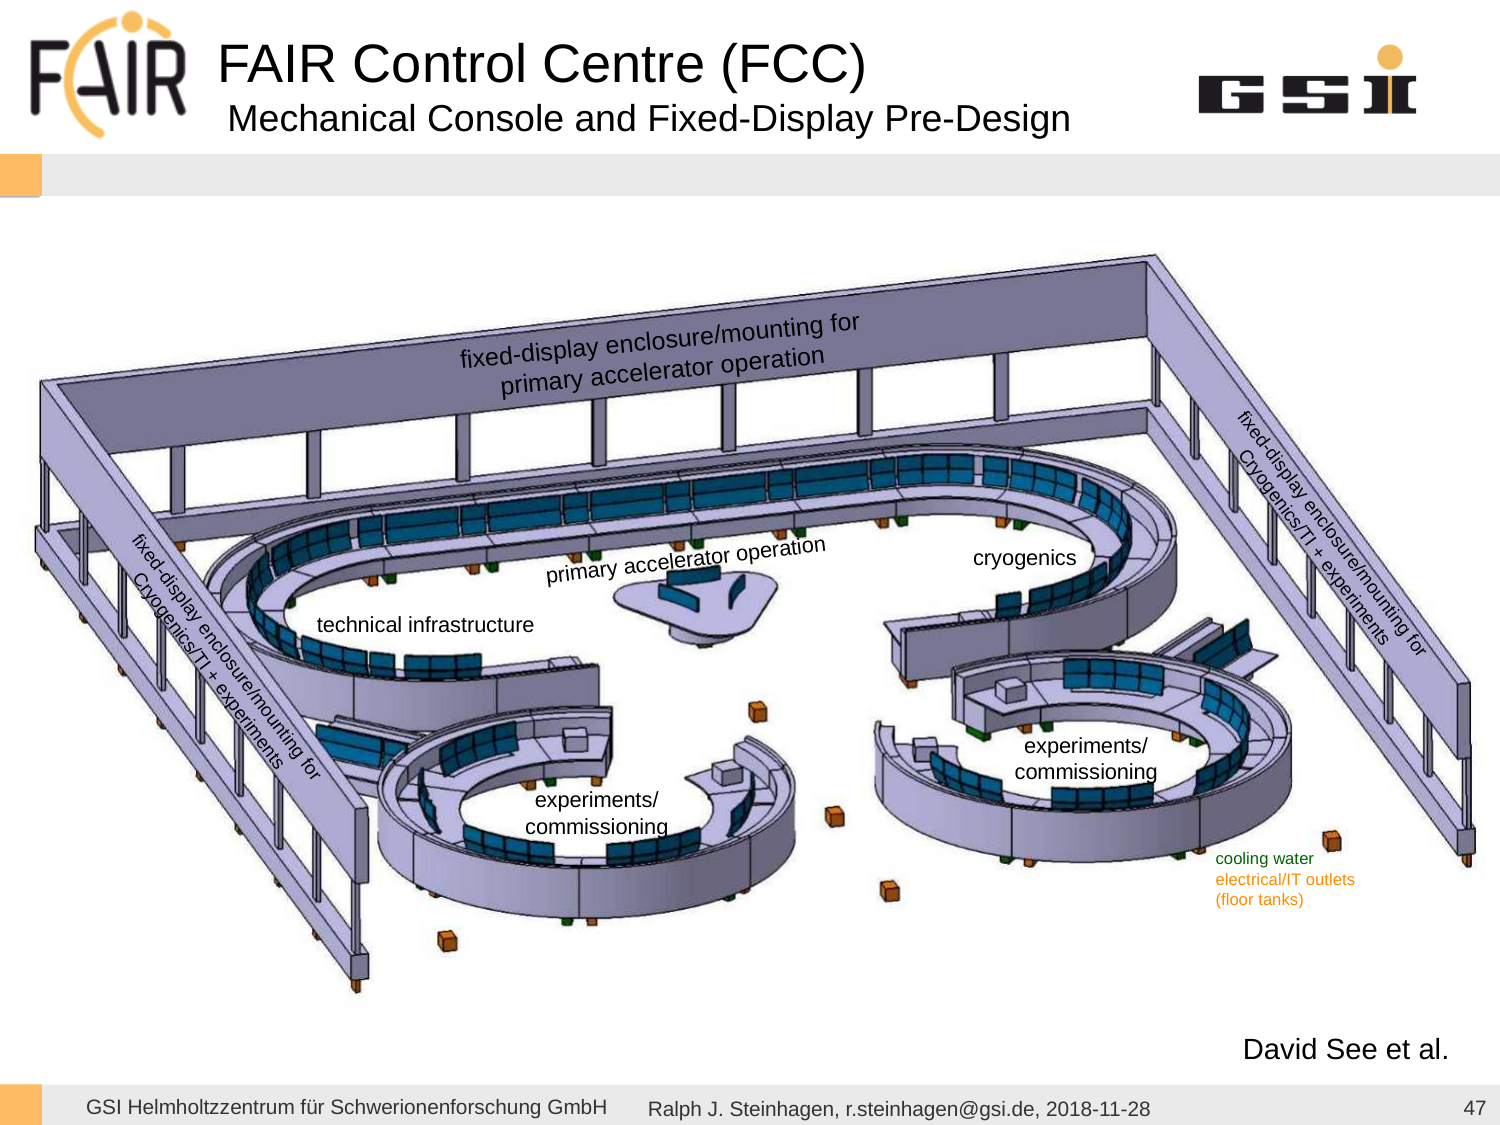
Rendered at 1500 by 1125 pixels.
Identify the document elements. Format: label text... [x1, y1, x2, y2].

picture [30, 9, 187, 141]
text_box cryogenics [958, 536, 1092, 576]
text_box fixed-display enclosure/mounting for primary accelerator operation [432, 294, 893, 438]
text_box fixed-display enclosure/mounting for Cryogenics/TI + experiments [1172, 361, 1470, 725]
text_box David See et al. [1228, 1023, 1492, 1071]
picture [1197, 42, 1419, 117]
text_box technical infrastructure [296, 603, 556, 643]
picture [12, 237, 1500, 1024]
text_box FAIR Control Centre (FCC) Mechanical Console and Fixed-Display Pre-Design [217, 20, 1179, 147]
text_box experiments/ commissioning [510, 778, 684, 842]
text_box cooling water electrical/IT outlets (floor tanks) [1200, 840, 1371, 913]
text_box fixed-display enclosure/mounting for Cryogenics/TI + experiments [67, 484, 365, 848]
text_box primary accelerator operation [528, 520, 843, 596]
text_box experiments/ commissioning [999, 724, 1173, 788]
